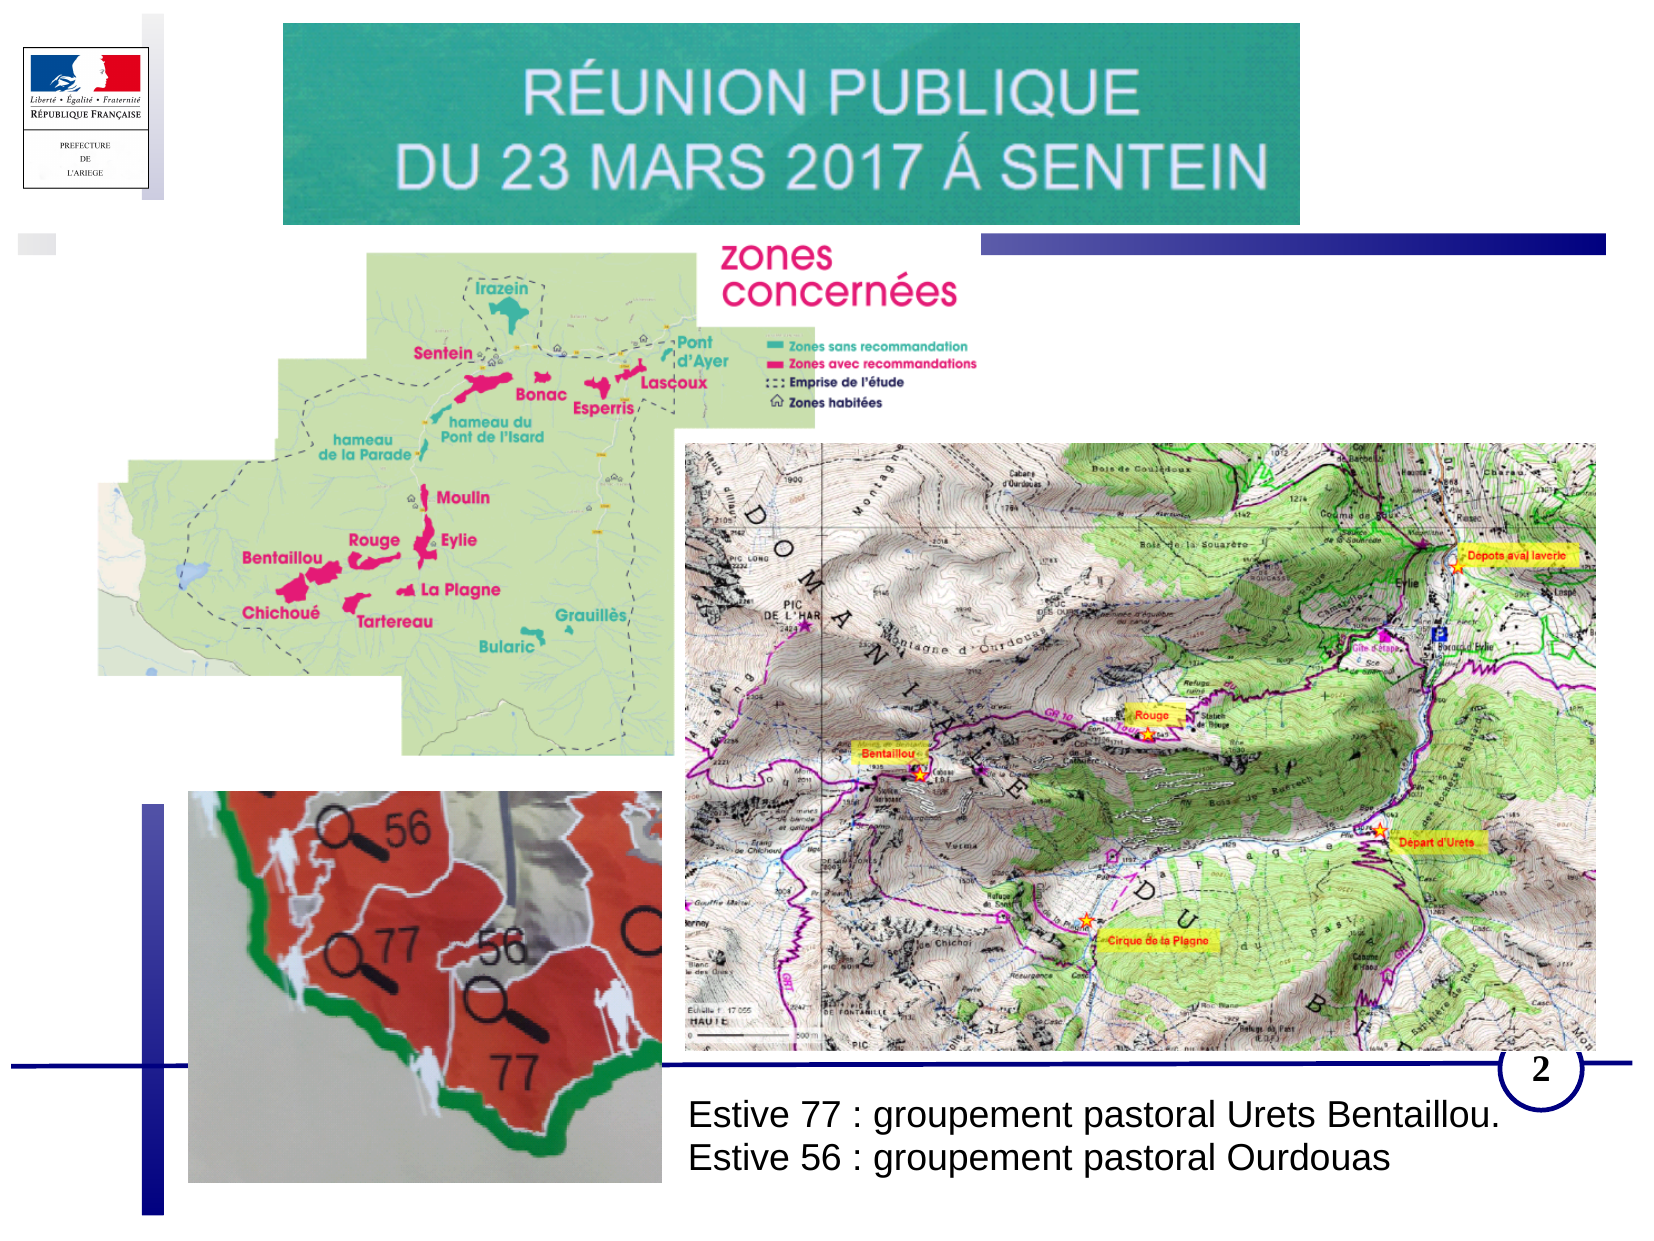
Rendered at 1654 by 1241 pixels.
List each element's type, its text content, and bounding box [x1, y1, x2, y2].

picture [56, 23, 1596, 1183]
text_box Estive 77 : groupement pastoral Urets Bentaillou. Estive 56 : groupement pastoral Ourdouas [673, 1086, 1619, 1186]
picture [23, 47, 149, 189]
